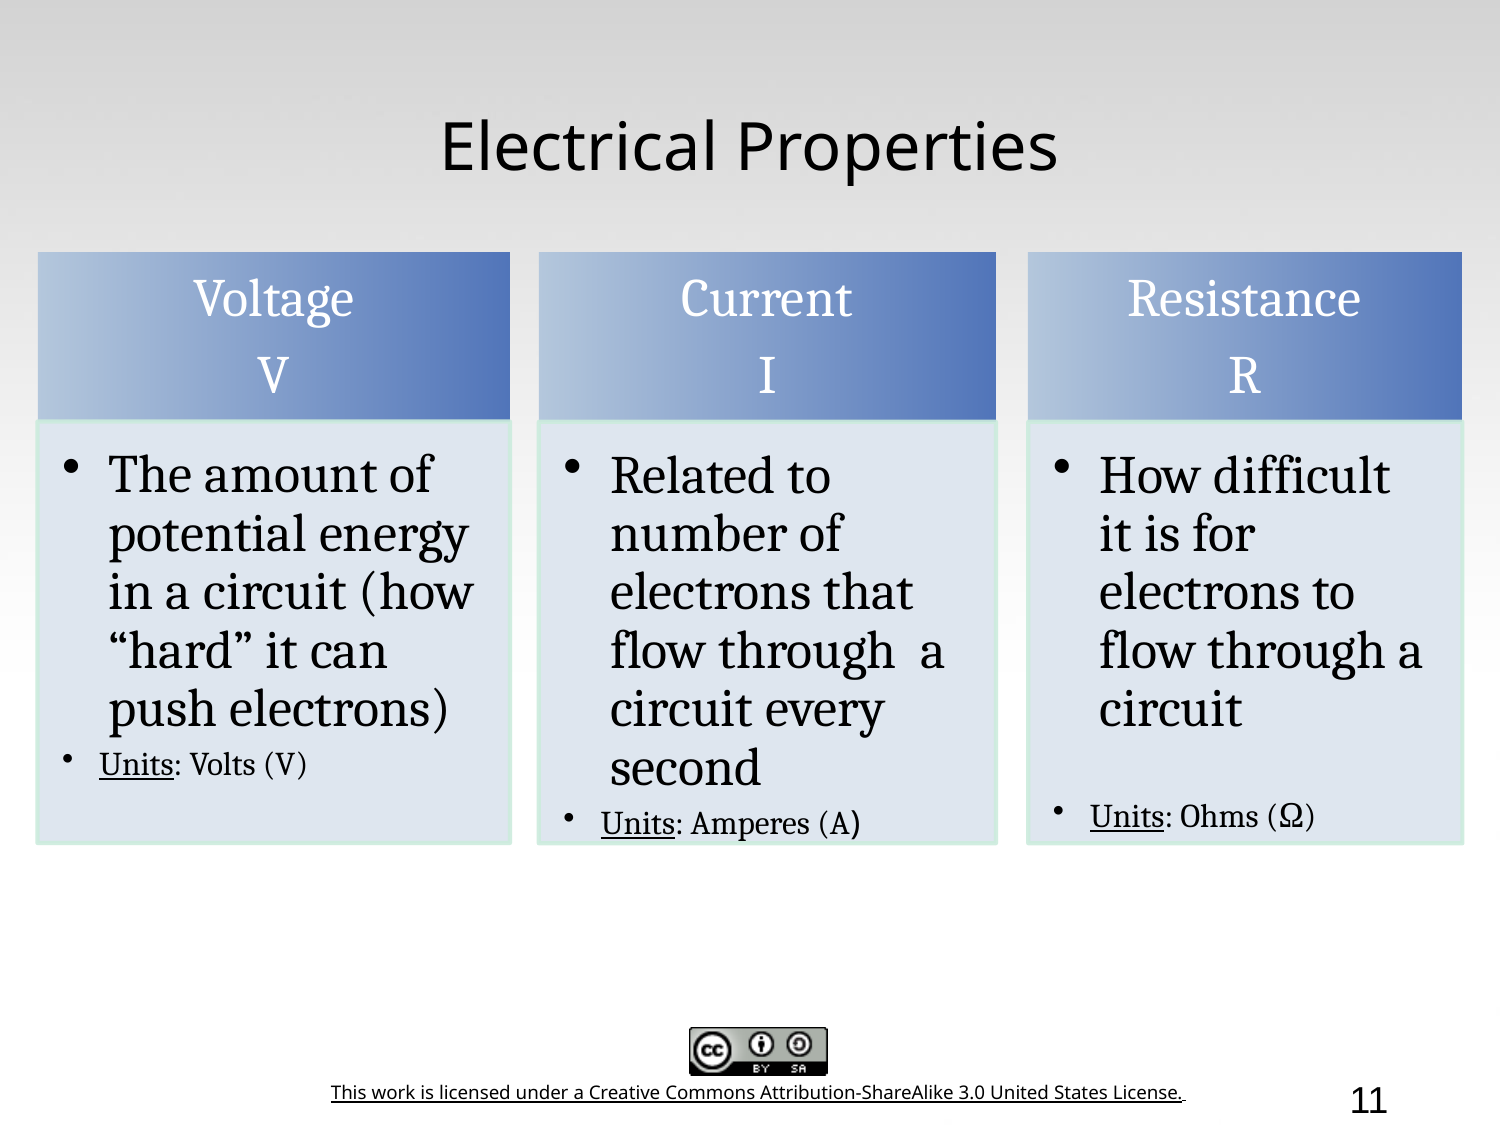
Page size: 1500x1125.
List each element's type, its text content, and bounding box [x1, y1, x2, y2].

text_box Voltage V [37, 252, 510, 421]
text_box Resistance R [1027, 252, 1462, 422]
chart [730, 682, 849, 742]
text_box Current I [538, 252, 996, 421]
picture [0, 0, 1500, 1125]
text_box The amount of potential energy in a circuit (how “hard” it can push electrons) Units: Volts (V) [37, 421, 510, 843]
text_box Related to number of electrons that flow through a circuit every second Units: Amperes (A) [538, 421, 996, 844]
text_box How difficult it is for electrons to flow through a circuit Units: Ohms (Ω) [1028, 421, 1463, 844]
title Electrical Properties [112, 49, 1388, 238]
